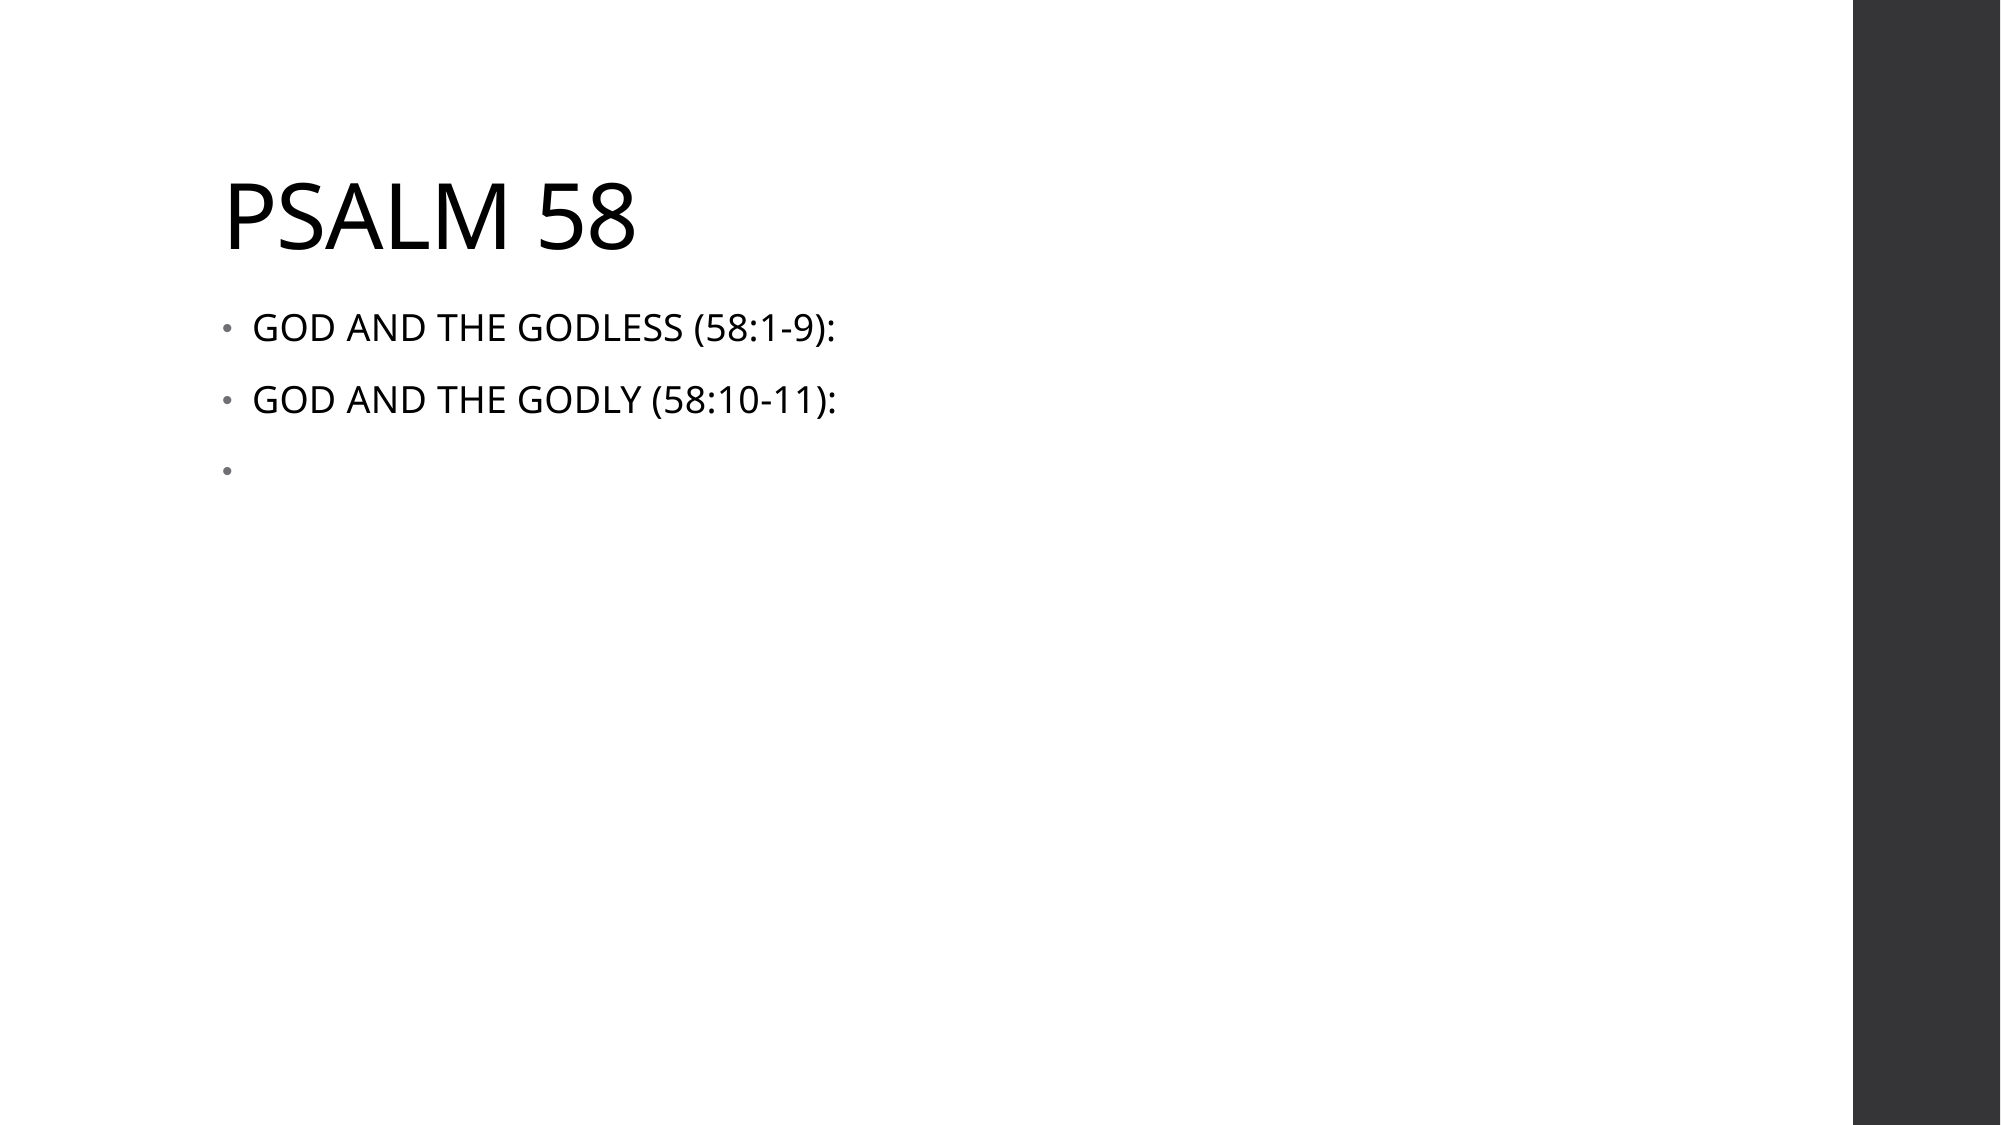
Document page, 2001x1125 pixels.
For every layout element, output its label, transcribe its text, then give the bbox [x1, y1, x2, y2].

list GOD AND THE GODLESS (58:1-9): GOD AND THE GODLY (58:10-11): [206, 299, 1617, 1014]
title PSALM 58 [206, 60, 1797, 278]
